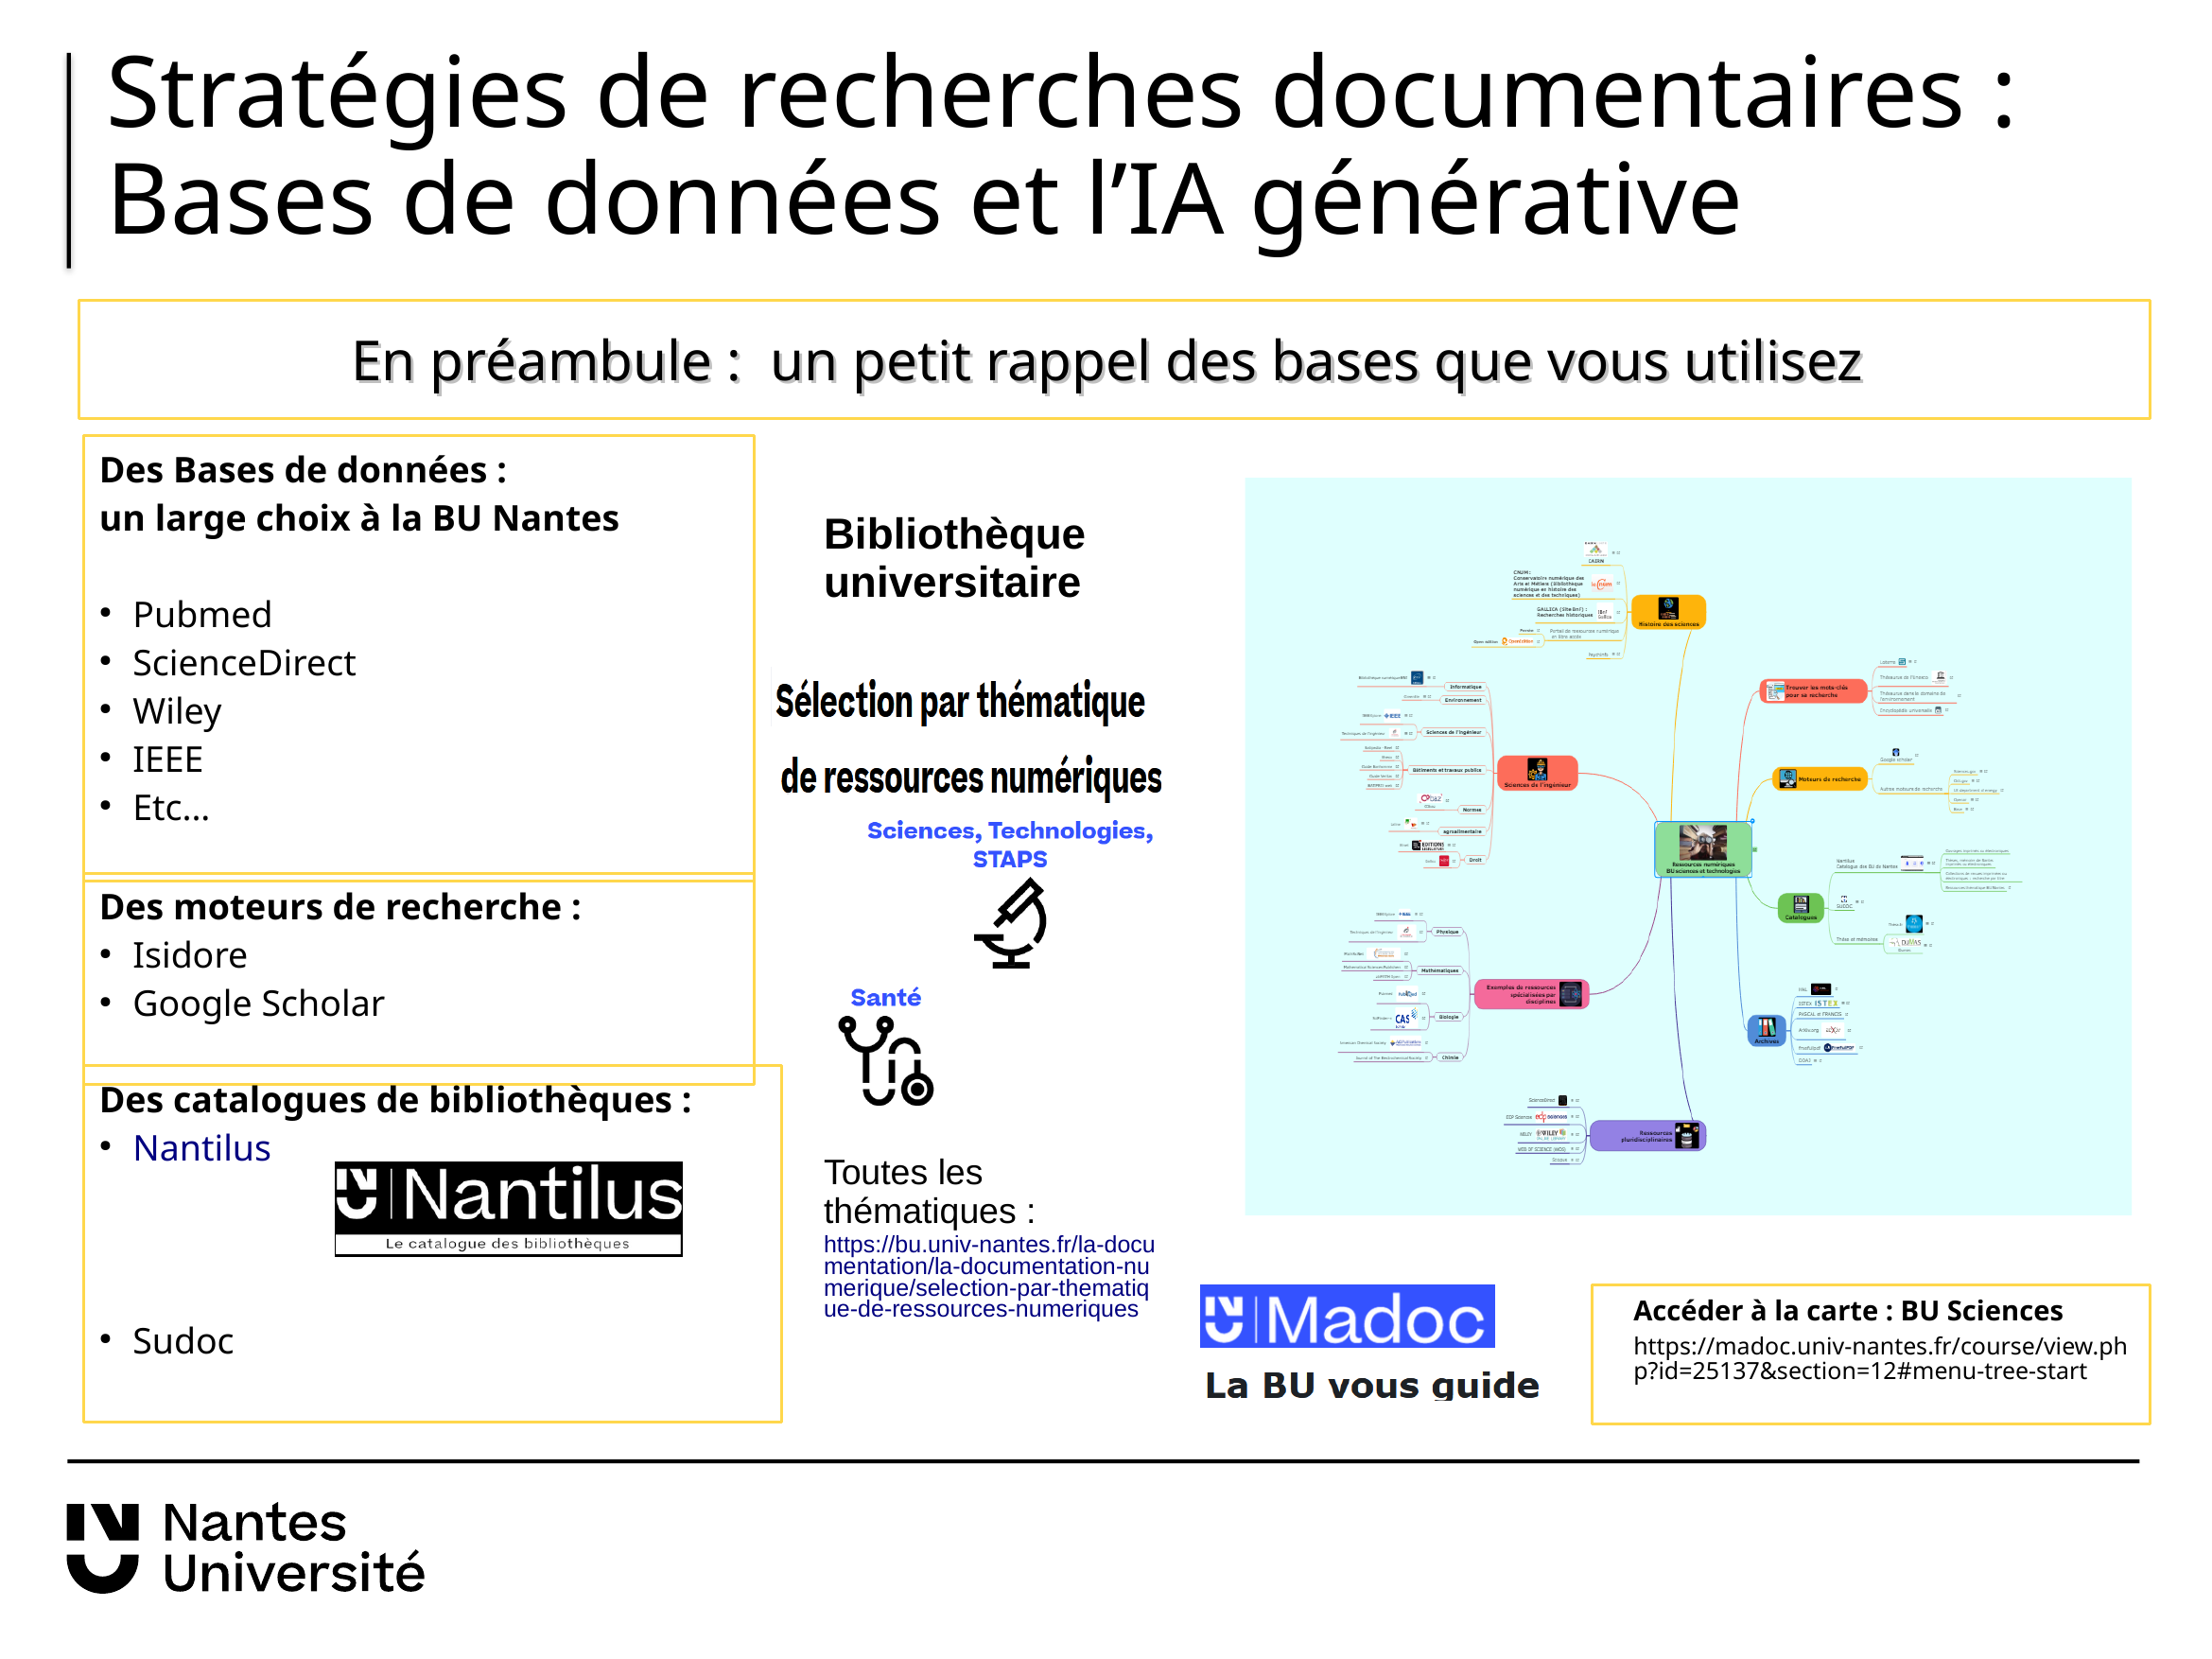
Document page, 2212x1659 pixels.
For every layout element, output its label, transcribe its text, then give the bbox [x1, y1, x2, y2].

text_box Bibliothèque universitaire [810, 502, 1145, 615]
text_box Toutes les thématiques : https://bu.univ-nantes.fr/la-documentation/la-documentation-numerique/selection-par-thematique-de-ressources-numeriques [810, 1144, 1174, 1341]
title Stratégies de recherches documentaires : Bases de données et l’IA générative [106, 74, 2029, 224]
text_box Des catalogues de bibliothèques : Nantilus Sudoc [83, 1065, 782, 1423]
picture [781, 743, 1161, 1114]
picture [1200, 1284, 1495, 1348]
picture [335, 1161, 683, 1257]
text_box [1592, 1284, 1619, 1424]
text_box En préambule : un petit rappel des bases que vous utilisez [78, 300, 2151, 419]
text_box Des moteurs de recherche : Isidore Google Scholar [83, 873, 755, 1064]
picture [769, 651, 1145, 726]
text_box Accéder à la carte : BU Sciences https://madoc.univ-nantes.fr/course/view.php?id=25137&section=12#menu-tree-start [1619, 1284, 2151, 1424]
text_box Des Bases de données : un large choix à la BU Nantes Pubmed ScienceDirect Wiley IEEE Etc... [83, 435, 755, 872]
picture [1200, 1359, 1540, 1401]
picture [1245, 478, 2133, 1215]
